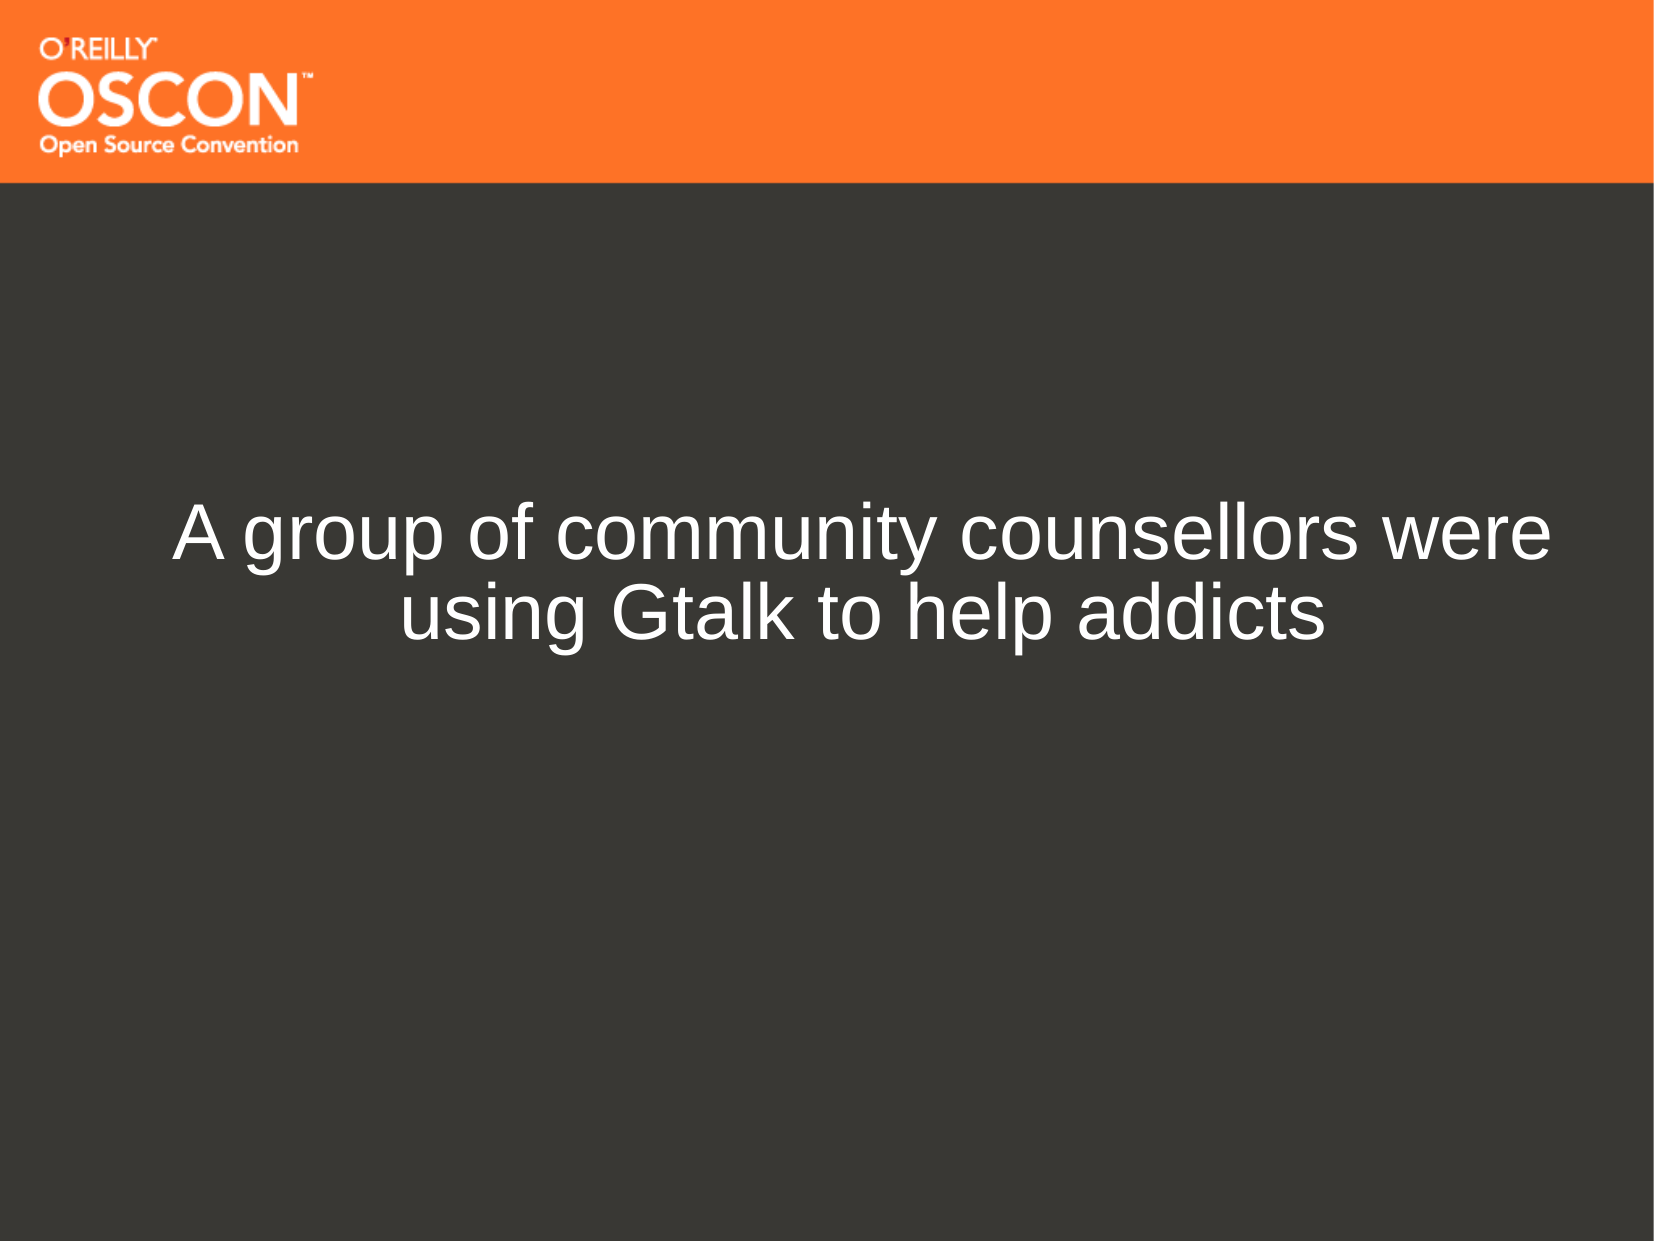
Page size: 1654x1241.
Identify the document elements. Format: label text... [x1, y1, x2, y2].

picture [0, 0, 1654, 1241]
list A group of community counsellors were using Gtalk to help addicts [37, 219, 1628, 1218]
title [356, 31, 1624, 187]
